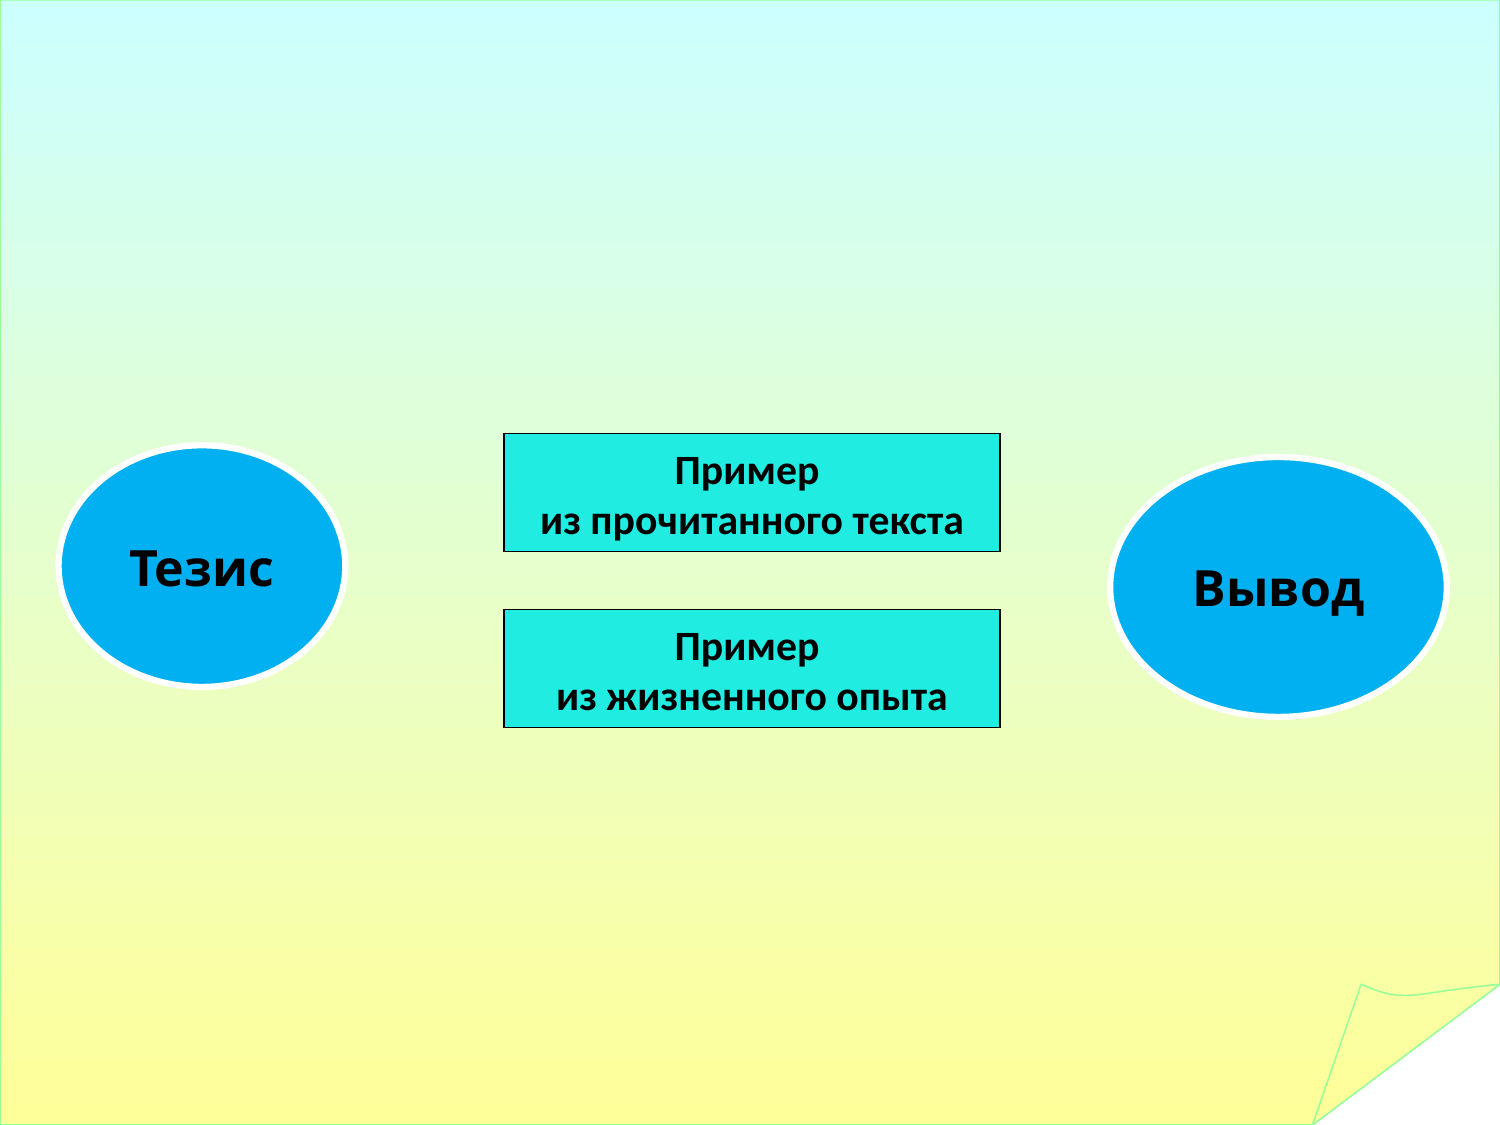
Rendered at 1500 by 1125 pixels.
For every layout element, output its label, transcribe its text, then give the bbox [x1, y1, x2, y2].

text_box Пример из жизненного опыта [503, 609, 1000, 728]
text_box Вывод [1110, 457, 1447, 717]
text_box Тезис [58, 445, 346, 687]
text_box Пример из прочитанного текста [503, 433, 1000, 552]
text_box [0, 0, 1500, 1125]
